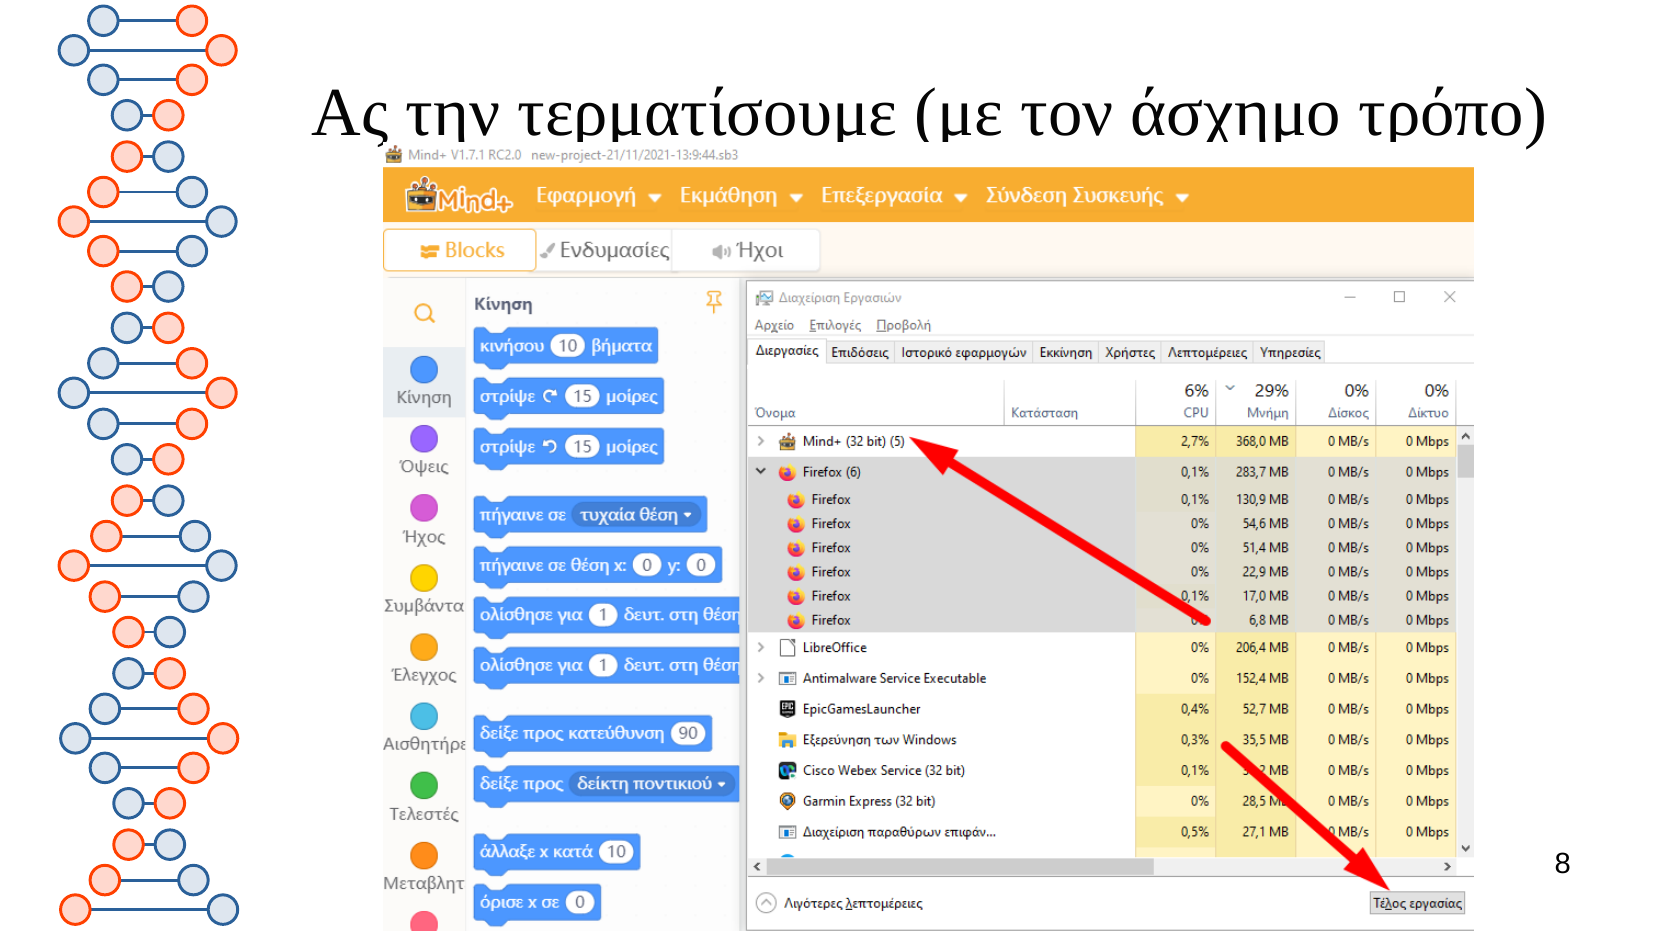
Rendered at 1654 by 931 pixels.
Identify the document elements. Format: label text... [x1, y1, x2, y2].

picture [383, 142, 1474, 931]
title Ας την τερματίσουμε (με τον άσχημο τρόπο) [265, 35, 1595, 189]
